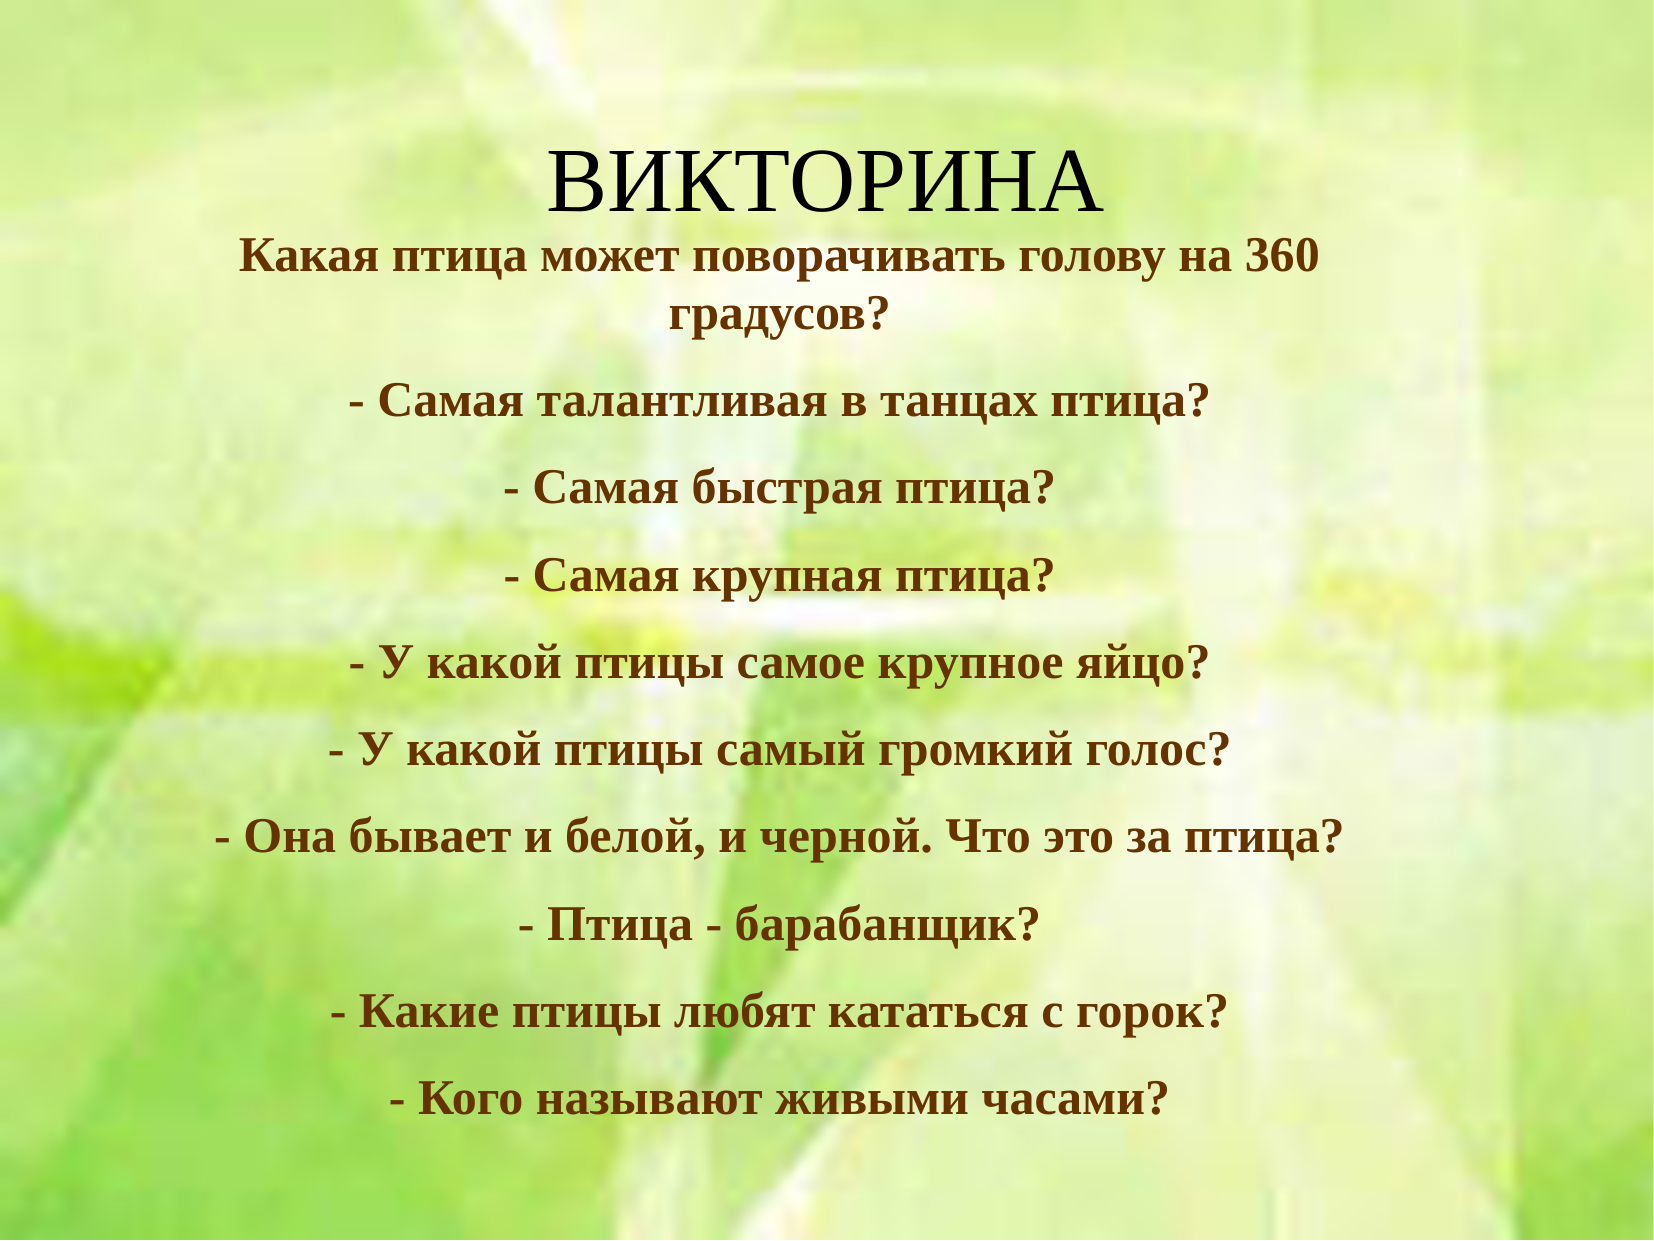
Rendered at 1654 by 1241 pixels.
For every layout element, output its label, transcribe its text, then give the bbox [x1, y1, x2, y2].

picture [0, 0, 1654, 1240]
text_box ВИКТОРИНА [531, 112, 1127, 239]
text_box Какая птица может поворачивать голову на 360 градусов? - Самая талантливая в танцах птица? - Самая быстрая птица? - Самая крупная птица? - У какой птицы самое крупное яйцо? - У какой птицы самый громкий голос? - Она бывает и белой, и черной. Что это за птица? - Птица - барабанщик? - Какие птицы любят кататься с горок? - Кого называют живыми часами? [142, 218, 1418, 1134]
